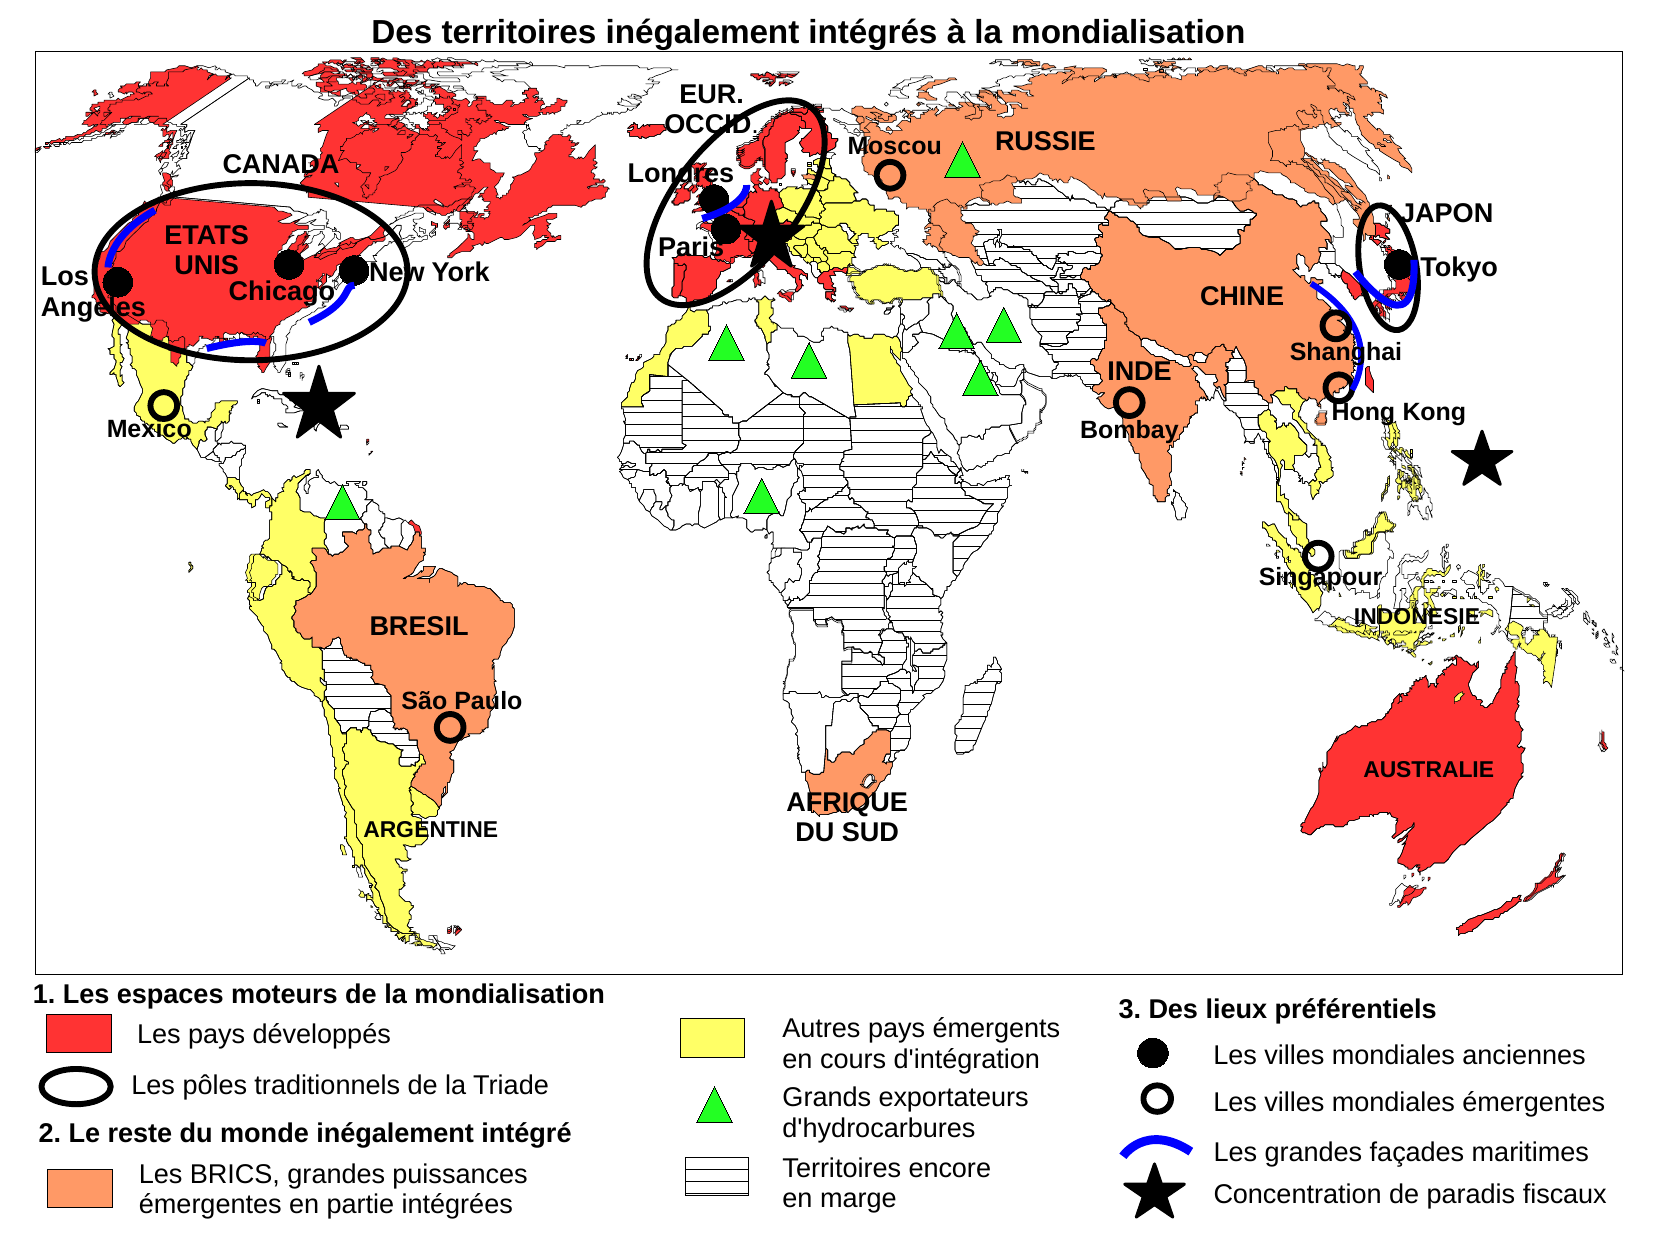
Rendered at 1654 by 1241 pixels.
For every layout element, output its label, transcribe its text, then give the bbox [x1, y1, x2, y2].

text_box [1456, 895, 1522, 936]
text_box Bombay [1065, 408, 1193, 460]
text_box Mexico [92, 407, 207, 452]
text_box [884, 305, 895, 315]
text_box Tokyo [1405, 244, 1533, 296]
text_box [1583, 612, 1588, 625]
text_box [1369, 237, 1382, 246]
text_box [685, 1157, 749, 1196]
text_box [352, 851, 438, 948]
text_box AUSTRALIE [1328, 749, 1529, 792]
text_box [916, 77, 957, 101]
text_box [440, 723, 460, 737]
text_box [813, 158, 819, 167]
text_box [1381, 475, 1390, 500]
text_box [1262, 521, 1301, 555]
text_box Concentration de paradis fiscaux [1198, 1171, 1625, 1217]
text_box [308, 193, 331, 200]
text_box Hong Kong [1316, 389, 1482, 434]
text_box Chicago [213, 268, 354, 319]
text_box [1137, 1038, 1169, 1068]
text_box ARGENTINE [330, 808, 531, 851]
text_box [816, 106, 824, 113]
text_box CANADA [204, 141, 359, 188]
text_box [1379, 237, 1390, 244]
text_box [431, 221, 438, 228]
text_box [1096, 395, 1114, 408]
text_box [1300, 751, 1515, 876]
text_box Singapour [1243, 555, 1406, 599]
text_box Paris [643, 224, 745, 271]
text_box [1303, 599, 1316, 613]
text_box [1395, 465, 1423, 502]
text_box [43, 65, 232, 163]
text_box Les grandes façades maritimes [1198, 1129, 1619, 1171]
text_box [284, 219, 309, 245]
text_box [251, 366, 355, 438]
text_box Londres [612, 150, 750, 202]
text_box [1599, 729, 1609, 751]
text_box [1382, 638, 1433, 658]
text_box [1452, 431, 1512, 485]
text_box [1382, 245, 1405, 300]
text_box [198, 400, 515, 808]
text_box [462, 723, 489, 740]
text_box CHINE [1164, 273, 1319, 319]
text_box [274, 226, 386, 268]
text_box [257, 363, 270, 373]
text_box [154, 396, 174, 407]
text_box [92, 89, 99, 97]
text_box JAPON [1369, 190, 1524, 237]
text_box Territoires encore en marge [767, 1150, 1040, 1221]
text_box 1. Les espaces moteurs de la mondialisation [18, 971, 680, 1021]
text_box Les villes mondiales anciennes [1198, 1032, 1619, 1078]
text_box Les pays développés [122, 1021, 458, 1061]
text_box 3. Des lieux préférentiels [1103, 986, 1512, 1033]
text_box Les BRICS, grandes puissances émergentes en partie intégrées [124, 1151, 650, 1227]
text_box [1523, 852, 1564, 902]
text_box EUR. OCCID. [637, 71, 786, 149]
text_box [696, 1086, 733, 1123]
text_box [1119, 395, 1139, 408]
text_box [277, 423, 288, 428]
text_box [1326, 316, 1346, 330]
text_box [143, 290, 286, 357]
text_box ETATS UNIS [129, 212, 284, 290]
text_box [103, 130, 117, 137]
text_box BRESIL [342, 603, 497, 650]
text_box [108, 331, 125, 387]
text_box [826, 124, 832, 152]
text_box [1387, 455, 1394, 466]
text_box [162, 172, 173, 192]
text_box [801, 168, 816, 185]
text_box [455, 927, 462, 936]
text_box [1476, 564, 1485, 593]
text_box [692, 202, 729, 214]
text_box [1545, 598, 1568, 617]
text_box [839, 306, 854, 311]
text_box AFRIQUE DU SUD [767, 779, 927, 863]
text_box [1506, 588, 1558, 688]
text_box [1329, 381, 1348, 389]
text_box [102, 222, 129, 253]
text_box Autres pays émergents en cours d'intégration [767, 1005, 1111, 1081]
text_box [1041, 63, 1057, 70]
text_box [617, 63, 1412, 779]
text_box 2. Le reste du monde inégalement intégré [23, 1110, 633, 1156]
text_box [777, 291, 794, 302]
text_box [671, 271, 724, 301]
text_box [302, 60, 610, 250]
text_box Moscou [832, 124, 957, 168]
text_box [1363, 218, 1369, 242]
text_box [955, 657, 1002, 755]
text_box [851, 106, 897, 124]
text_box [671, 202, 685, 206]
text_box Singapour [1308, 555, 1328, 566]
text_box Grands exportateurs d'hydrocarbures [767, 1074, 1052, 1150]
text_box [443, 219, 450, 230]
text_box [1603, 636, 1611, 643]
text_box Los Angeles [11, 253, 160, 331]
text_box Shanghai [1275, 330, 1418, 381]
text_box [863, 168, 875, 176]
text_box [188, 562, 193, 573]
text_box [1561, 588, 1576, 605]
text_box [1410, 564, 1451, 596]
text_box Des territoires inégalement intégrés à la mondialisation [295, 6, 1323, 60]
text_box Chicago [325, 290, 361, 319]
text_box [1124, 1163, 1185, 1218]
text_box [1153, 60, 1182, 72]
text_box INDE [1080, 348, 1199, 395]
text_box [627, 122, 637, 137]
text_box [46, 1021, 112, 1053]
text_box [1397, 885, 1427, 908]
text_box New York [354, 249, 506, 296]
text_box Les villes mondiales émergentes [1198, 1079, 1630, 1125]
text_box [1385, 434, 1412, 460]
text_box [680, 1018, 745, 1058]
text_box [1330, 651, 1526, 749]
text_box [117, 236, 129, 253]
text_box Les pôles traditionnels de la Triade [116, 1062, 609, 1110]
text_box [1373, 300, 1386, 321]
text_box [126, 331, 193, 407]
text_box São Paulo [386, 679, 538, 723]
text_box RUSSIE [968, 118, 1123, 164]
text_box [880, 168, 900, 185]
text_box INDONESIE [1316, 596, 1518, 638]
text_box [1365, 381, 1374, 389]
text_box [786, 107, 821, 157]
text_box [1309, 548, 1315, 555]
text_box [1139, 460, 1172, 502]
text_box [752, 272, 761, 288]
text_box [153, 198, 293, 220]
text_box [1011, 60, 1040, 66]
text_box [1171, 489, 1188, 520]
text_box [47, 1169, 113, 1208]
text_box [1345, 511, 1396, 555]
